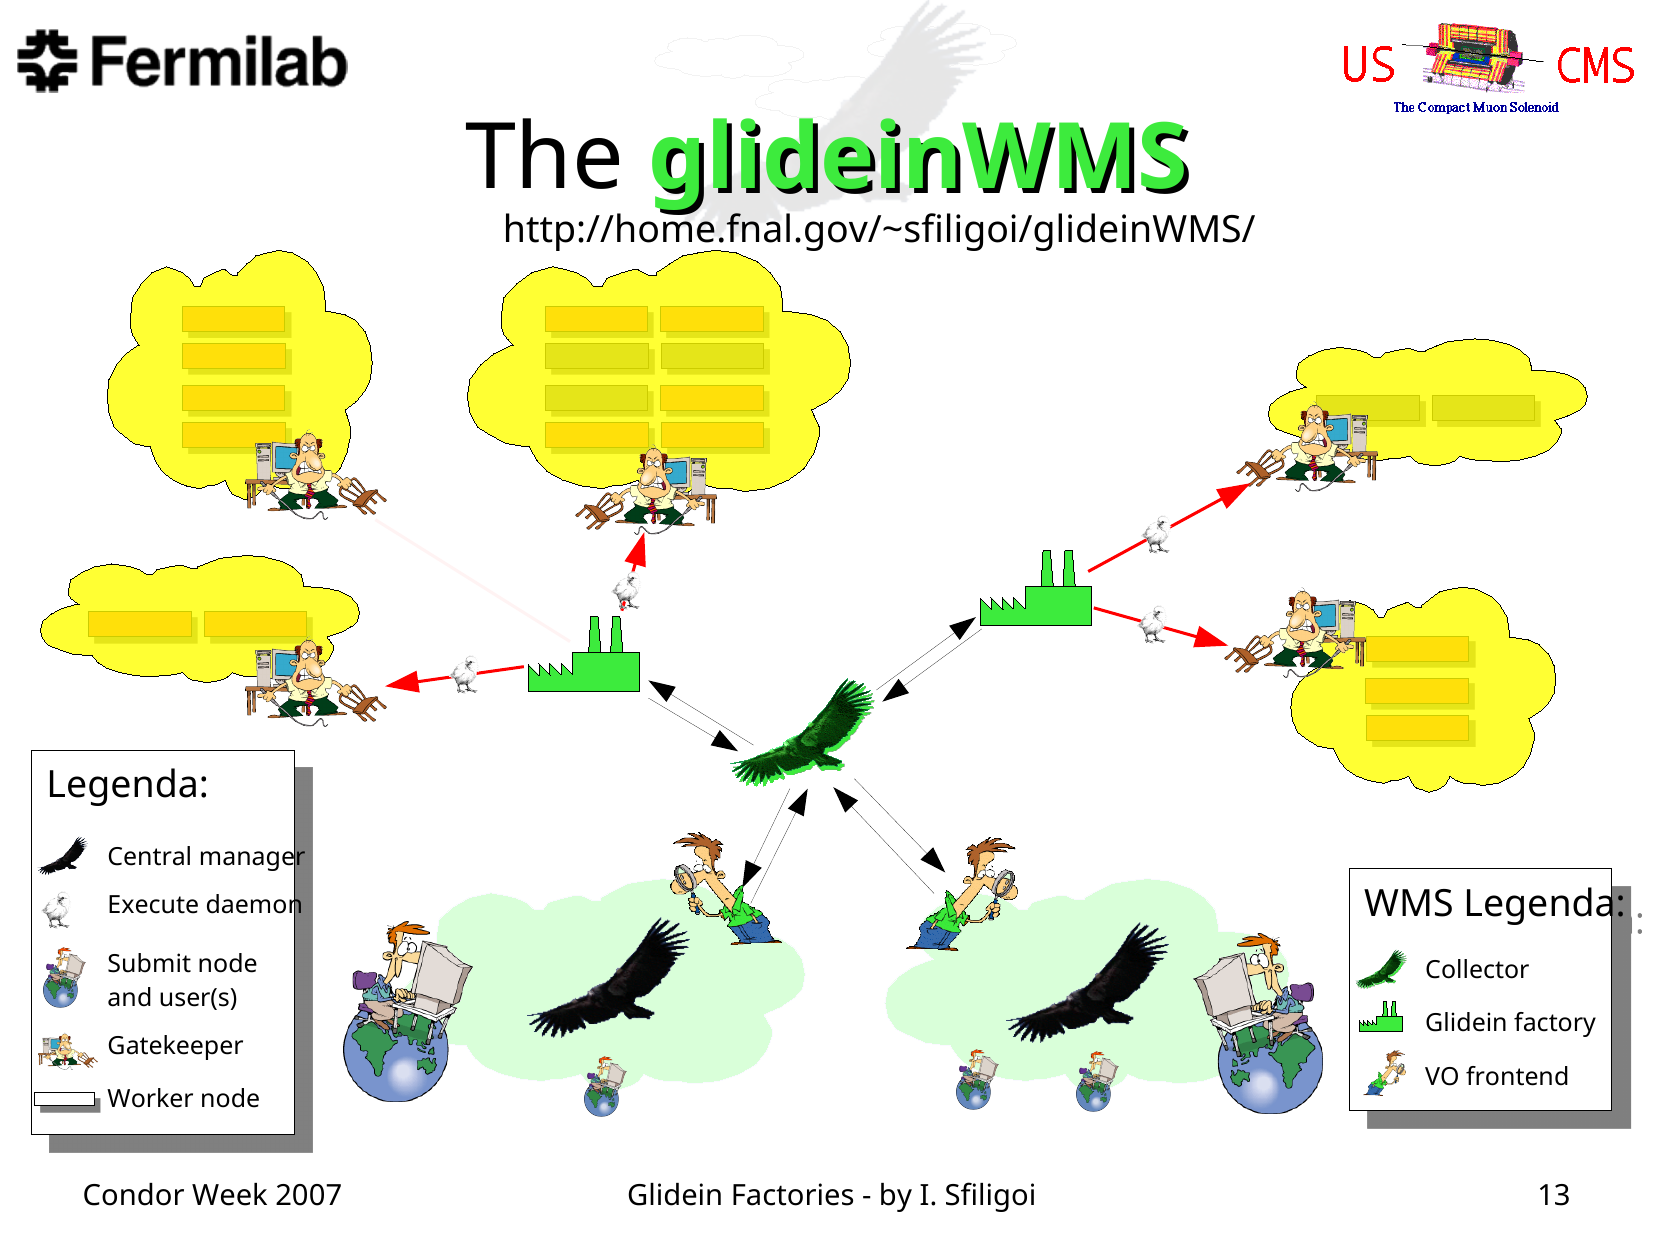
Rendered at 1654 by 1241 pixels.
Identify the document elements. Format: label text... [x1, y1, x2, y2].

text_box [1359, 1001, 1403, 1032]
picture [41, 891, 72, 929]
text_box VO frontend [1410, 1050, 1578, 1095]
text_box [1274, 338, 1588, 466]
picture [611, 571, 642, 610]
text_box [467, 250, 851, 492]
text_box [884, 878, 1245, 1087]
text_box WMS Legenda: [1349, 868, 1612, 1111]
text_box Execute daemon [92, 878, 308, 923]
text_box [40, 555, 360, 683]
picture [956, 1049, 999, 1110]
picture [43, 947, 86, 1008]
picture [245, 429, 387, 520]
text_box Collector [1410, 944, 1542, 988]
picture [17, 29, 348, 93]
text_box Gatekeeper [92, 1020, 249, 1065]
picture [906, 837, 1169, 1043]
text_box [1290, 587, 1556, 793]
picture [1224, 587, 1366, 678]
picture [343, 921, 473, 1102]
picture [1141, 515, 1172, 554]
picture [1340, 23, 1636, 114]
picture [527, 832, 782, 1038]
text_box Submit node and user(s) [92, 938, 266, 1010]
picture [245, 636, 387, 727]
picture [449, 655, 480, 694]
picture [1355, 949, 1405, 988]
text_box [980, 550, 1092, 626]
picture [1193, 933, 1323, 1114]
text_box [438, 878, 806, 1088]
picture [730, 678, 872, 784]
text_box Legenda: [31, 750, 295, 1135]
text_box Glidein factory [1410, 997, 1605, 1041]
text_box [528, 616, 640, 692]
text_box [34, 1092, 92, 1106]
text_box Central manager [92, 831, 308, 876]
title The glideinWMS [82, 49, 1571, 257]
picture [37, 836, 88, 875]
text_box [107, 250, 373, 500]
text_box http://home.fnal.gov/~sfiligoi/glideinWMS/ [488, 194, 1257, 253]
picture [1236, 401, 1378, 492]
text_box Worker node [92, 1073, 267, 1118]
picture [584, 1056, 627, 1117]
picture [575, 444, 717, 535]
picture [1076, 1051, 1119, 1112]
picture [1137, 605, 1168, 644]
picture [1363, 1050, 1406, 1096]
picture [38, 1032, 98, 1070]
